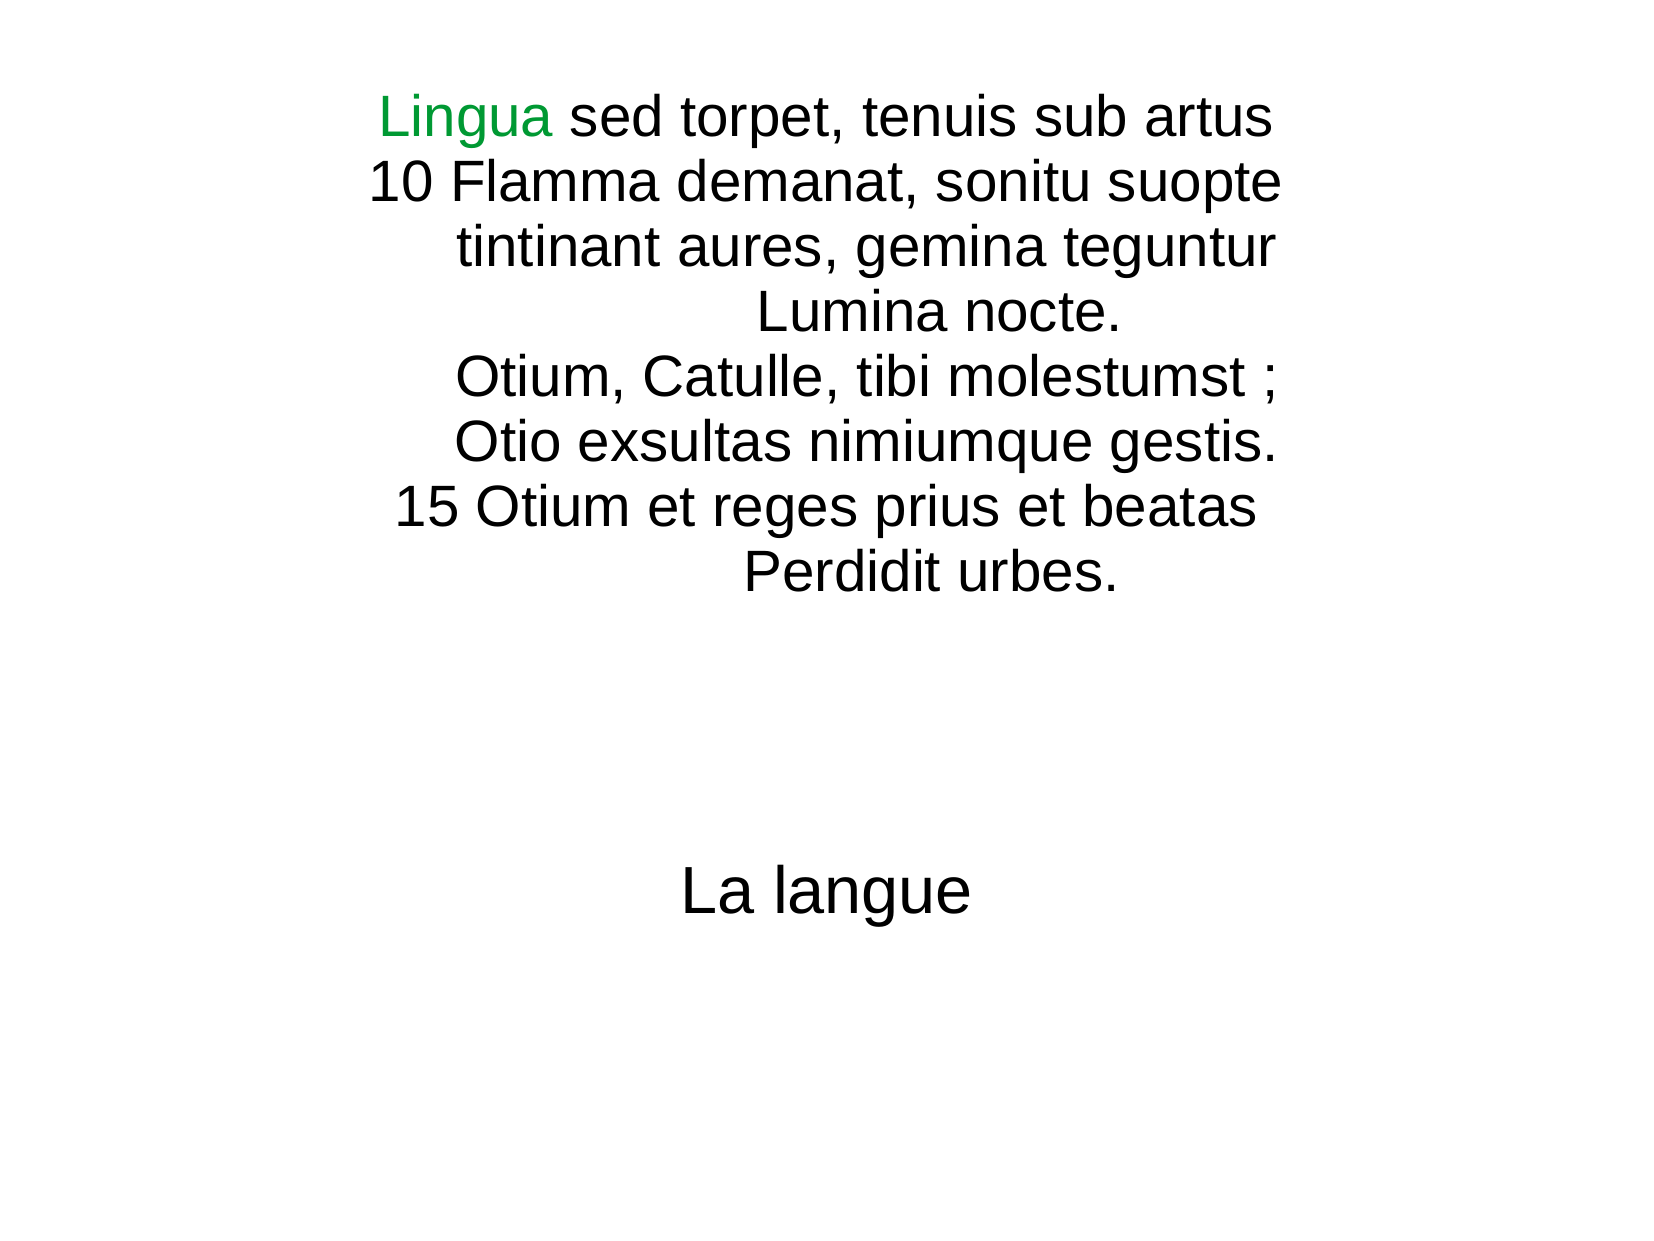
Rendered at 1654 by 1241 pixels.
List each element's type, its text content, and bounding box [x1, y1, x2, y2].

title Lingua sed torpet, tenuis sub artus 10 Flamma demanat, sonitu suopte tintinant aures, gemina teguntur Lumina nocte. Otium, Catulle, tibi molestumst ; Otio exsultas nimiumque gestis. 15 Otium et reges prius et beatas Perdidit urbes. [82, 49, 1571, 638]
subtitle La langue [82, 673, 1571, 1109]
